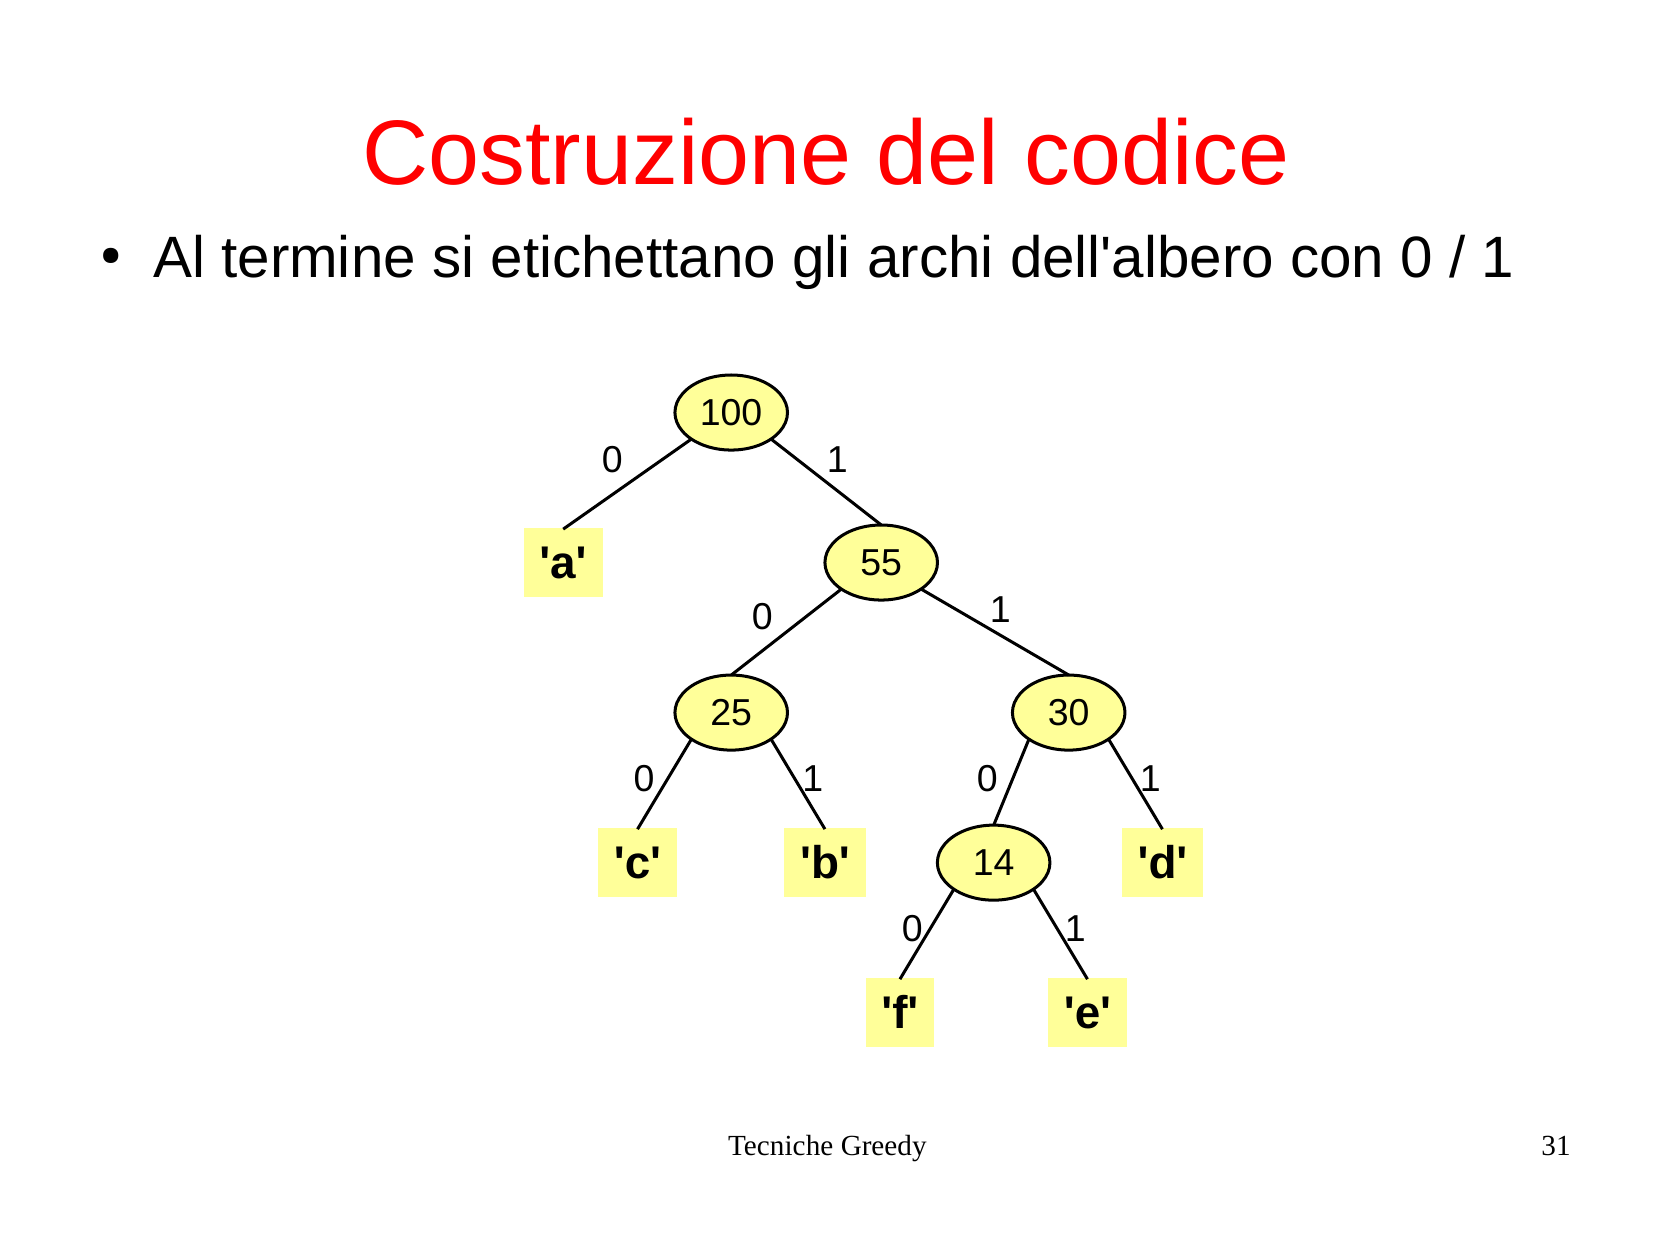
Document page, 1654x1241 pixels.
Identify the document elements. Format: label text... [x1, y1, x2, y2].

text_box 1 [787, 750, 838, 807]
text_box 25 [674, 675, 788, 751]
text_box 1 [1125, 750, 1176, 807]
text_box 1 [1050, 900, 1101, 957]
text_box 'd' [1122, 829, 1203, 896]
text_box 0 [737, 588, 788, 646]
text_box 30 [1012, 675, 1126, 751]
text_box 14 [937, 825, 1050, 901]
list Al termine si etichettano gli archi dell'albero con 0 / 1 [82, 225, 1571, 1094]
text_box 0 [587, 430, 638, 488]
text_box 1 [975, 580, 1026, 638]
text_box 0 [618, 750, 670, 807]
text_box 55 [824, 525, 938, 601]
title Costruzione del codice [82, 49, 1571, 225]
text_box 'a' [524, 529, 602, 596]
text_box 0 [962, 750, 1013, 807]
text_box 0 [887, 900, 938, 957]
text_box 'b' [785, 829, 865, 896]
text_box 'f' [866, 979, 934, 1046]
text_box 'e' [1048, 979, 1127, 1046]
text_box 1 [812, 430, 863, 488]
text_box 'c' [598, 829, 677, 896]
text_box 100 [674, 375, 788, 451]
